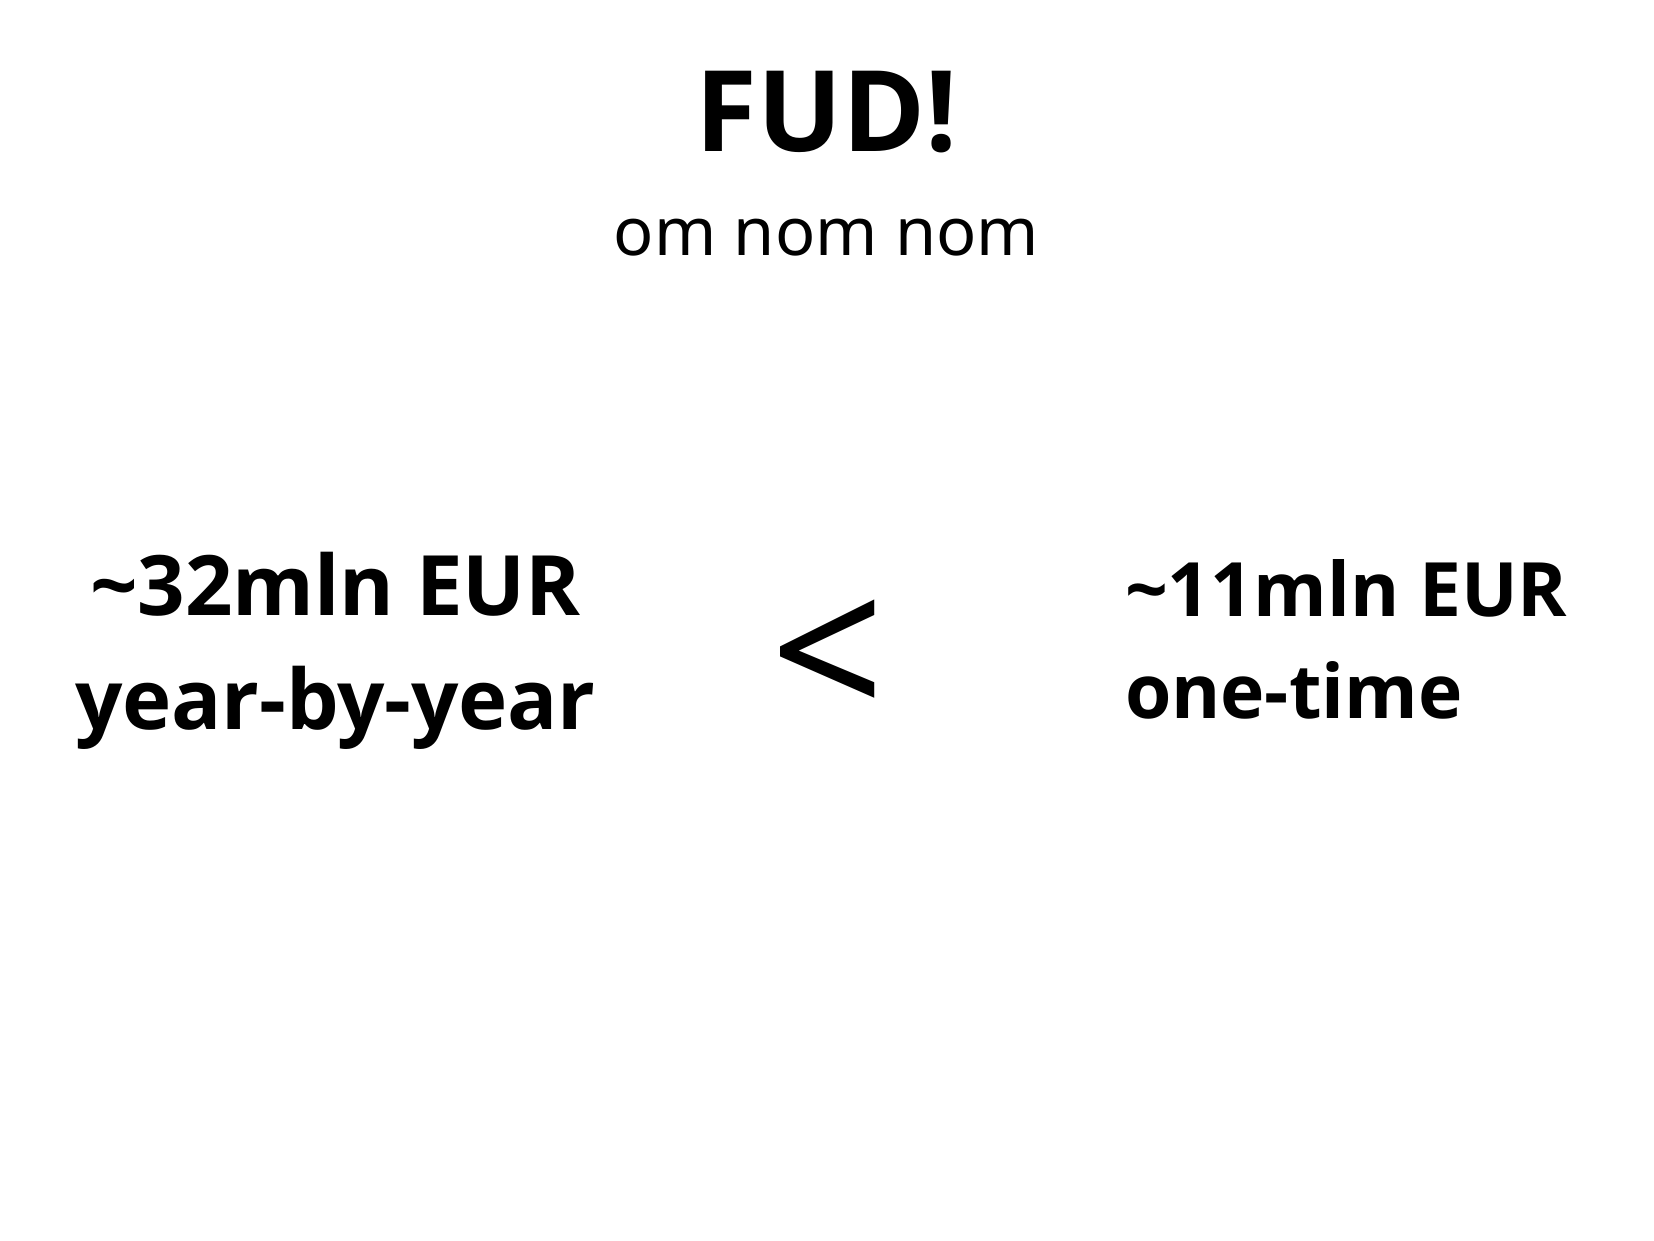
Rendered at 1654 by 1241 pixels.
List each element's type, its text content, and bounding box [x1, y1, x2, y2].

text_box ~32mln EUR year-by-year [60, 519, 588, 721]
text_box ~11mln EUR one-time [1110, 528, 1568, 712]
title FUD! om nom nom [82, 49, 1571, 257]
text_box < [755, 500, 898, 740]
